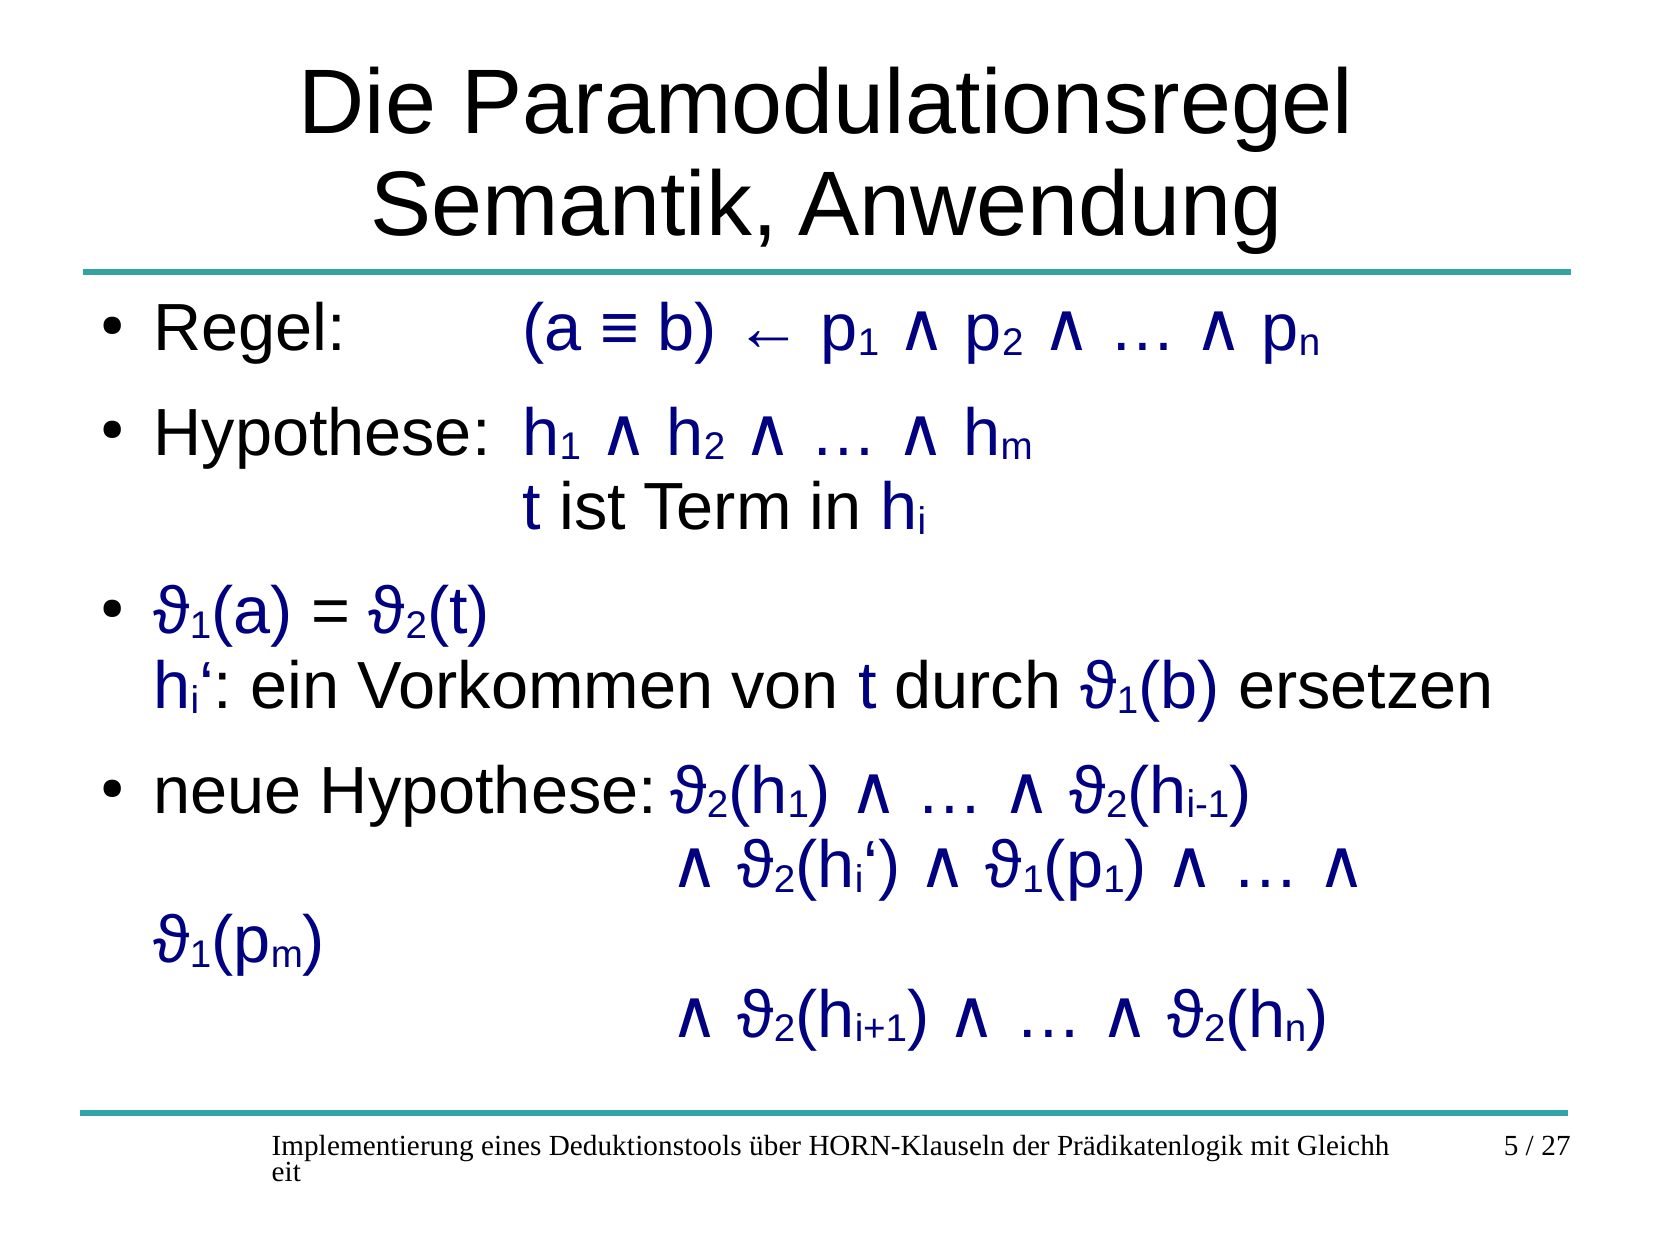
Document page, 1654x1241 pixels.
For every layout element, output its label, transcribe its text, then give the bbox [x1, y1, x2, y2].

list Regel: (a ≡ b) ← p1 ∧ p2 ∧ … ∧ pn Hypothese: h1 ∧ h2 ∧ … ∧ hm t ist Term in hi ϑ1(a) = ϑ2(t) hi‘: ein Vorkommen von t durch ϑ1(b) ersetzen neue Hypothese: ϑ2(h1) ∧ … ∧ ϑ2(hi-1) ∧ ϑ2(hi‘) ∧ ϑ1(p1) ∧ … ∧ ϑ1(pm) ∧ ϑ2(hi+1) ∧ … ∧ ϑ2(hn) [82, 290, 1538, 1099]
title Die Paramodulationsregel Semantik, Anwendung [82, 49, 1571, 257]
